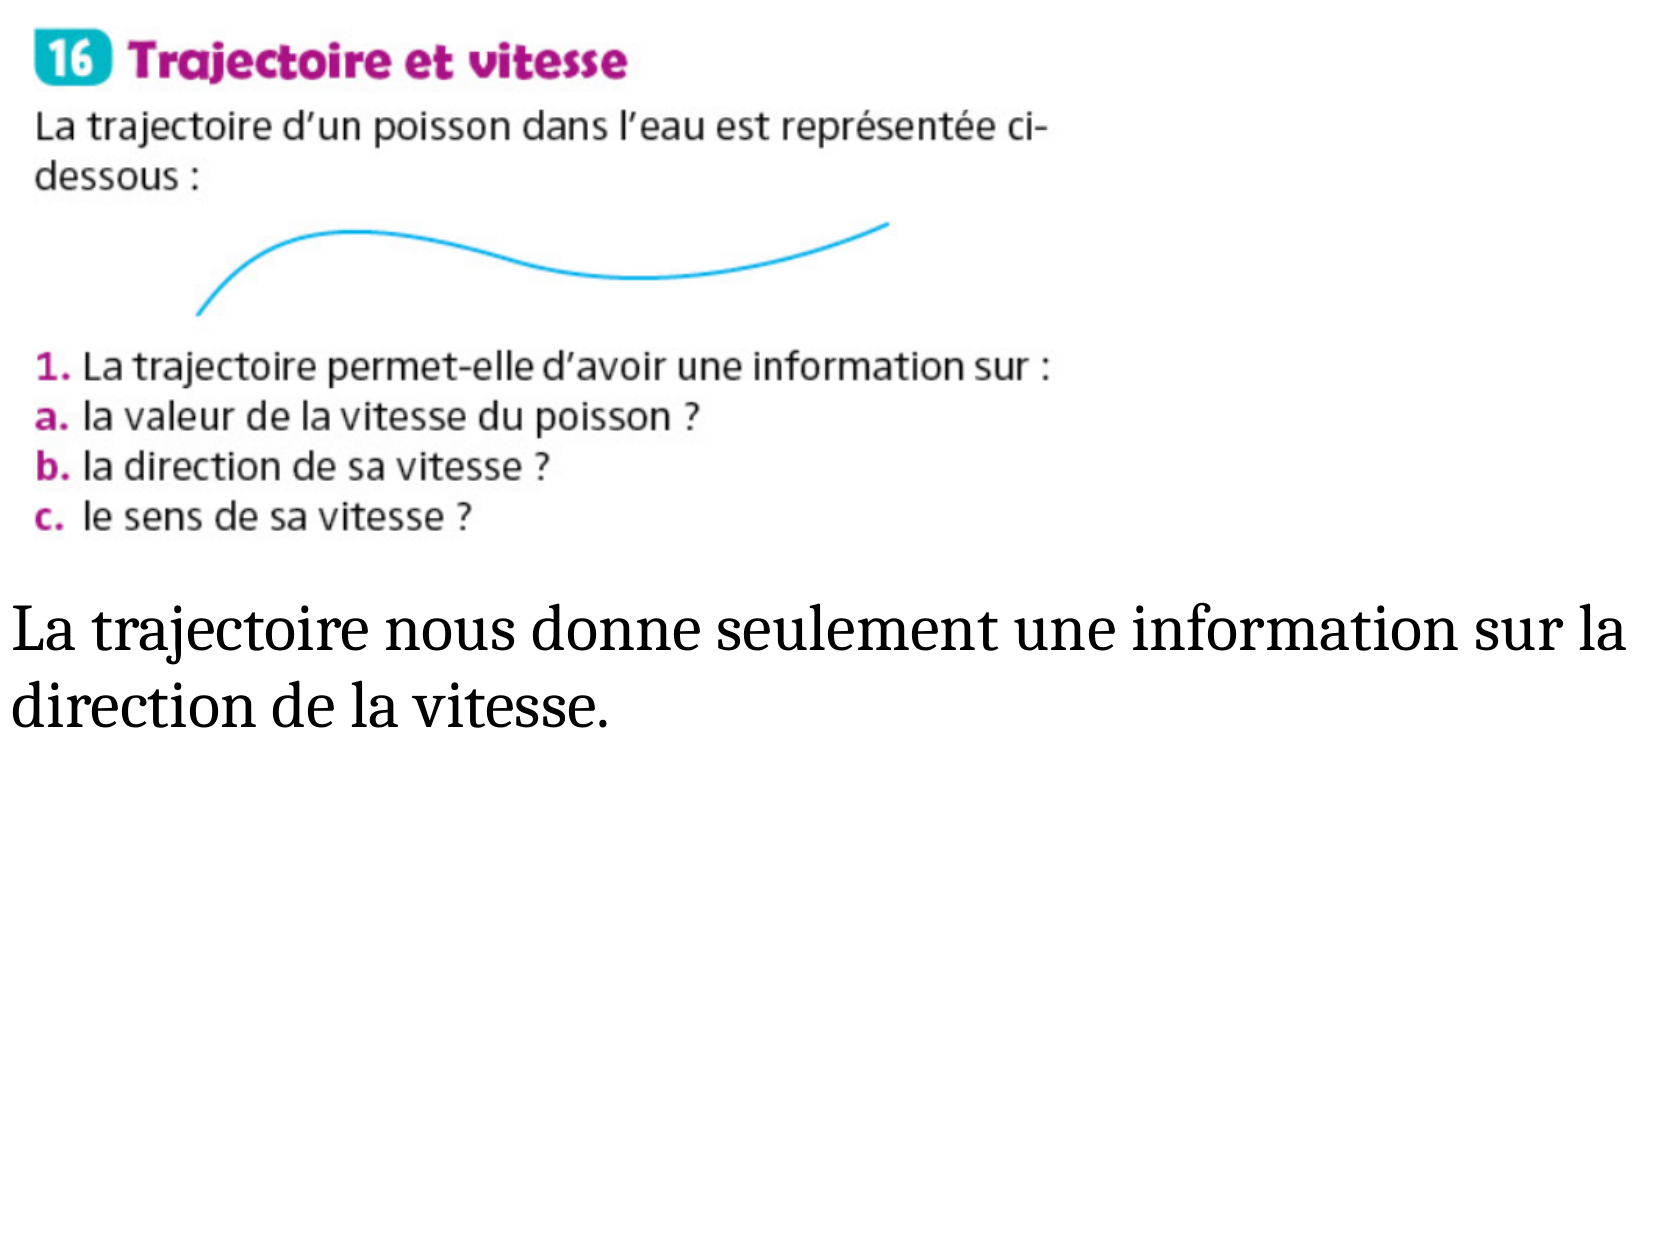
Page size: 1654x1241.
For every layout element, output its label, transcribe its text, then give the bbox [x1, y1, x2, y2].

subtitle La trajectoire nous donne seulement une information sur la direction de la vitesse. [11, 129, 1642, 1229]
picture [33, 16, 1063, 556]
